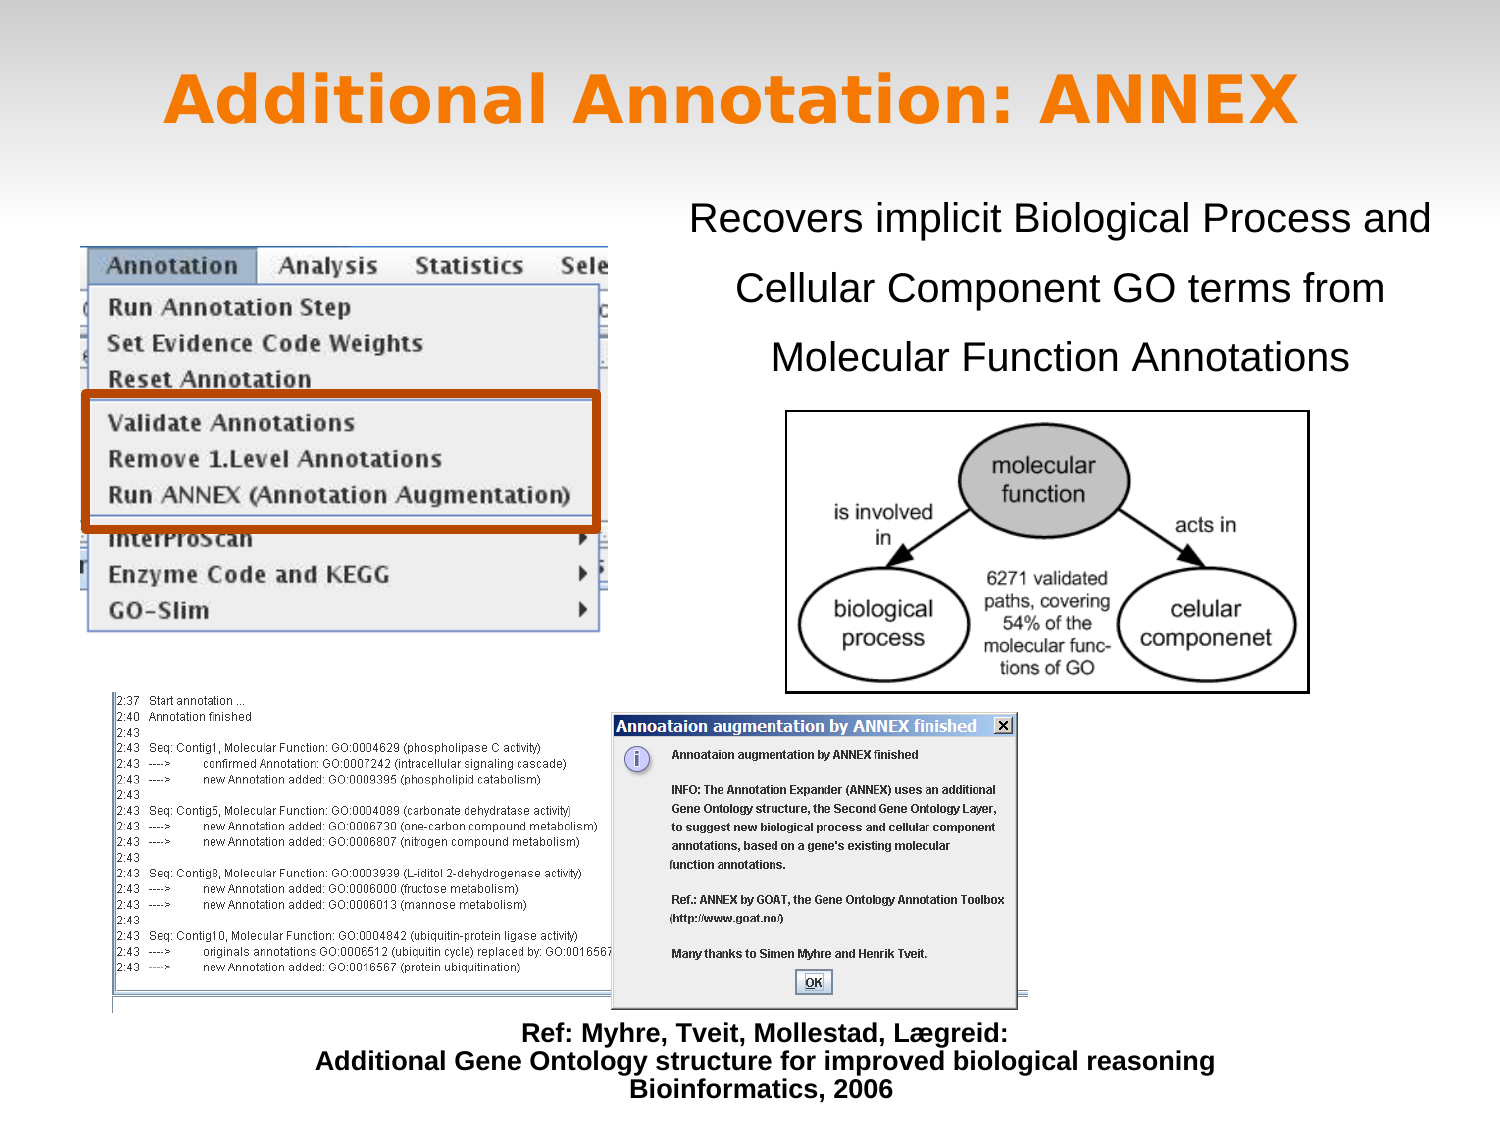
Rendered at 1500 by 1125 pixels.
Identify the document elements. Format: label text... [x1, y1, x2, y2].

text_box Ref: Myhre, Tveit, Mollestad, Lægreid: Additional Gene Ontology structure for improved biological reasoning Bioinformatics, 2006 [300, 1012, 1230, 1113]
picture [80, 246, 608, 642]
picture [787, 412, 1308, 692]
title Additional Annotation: ANNEX [64, 0, 1400, 201]
chart [112, 692, 1028, 1013]
text_box Recovers implicit Biological Process and Cellular Component GO terms from Molecular Function Annotations [600, 187, 1500, 389]
